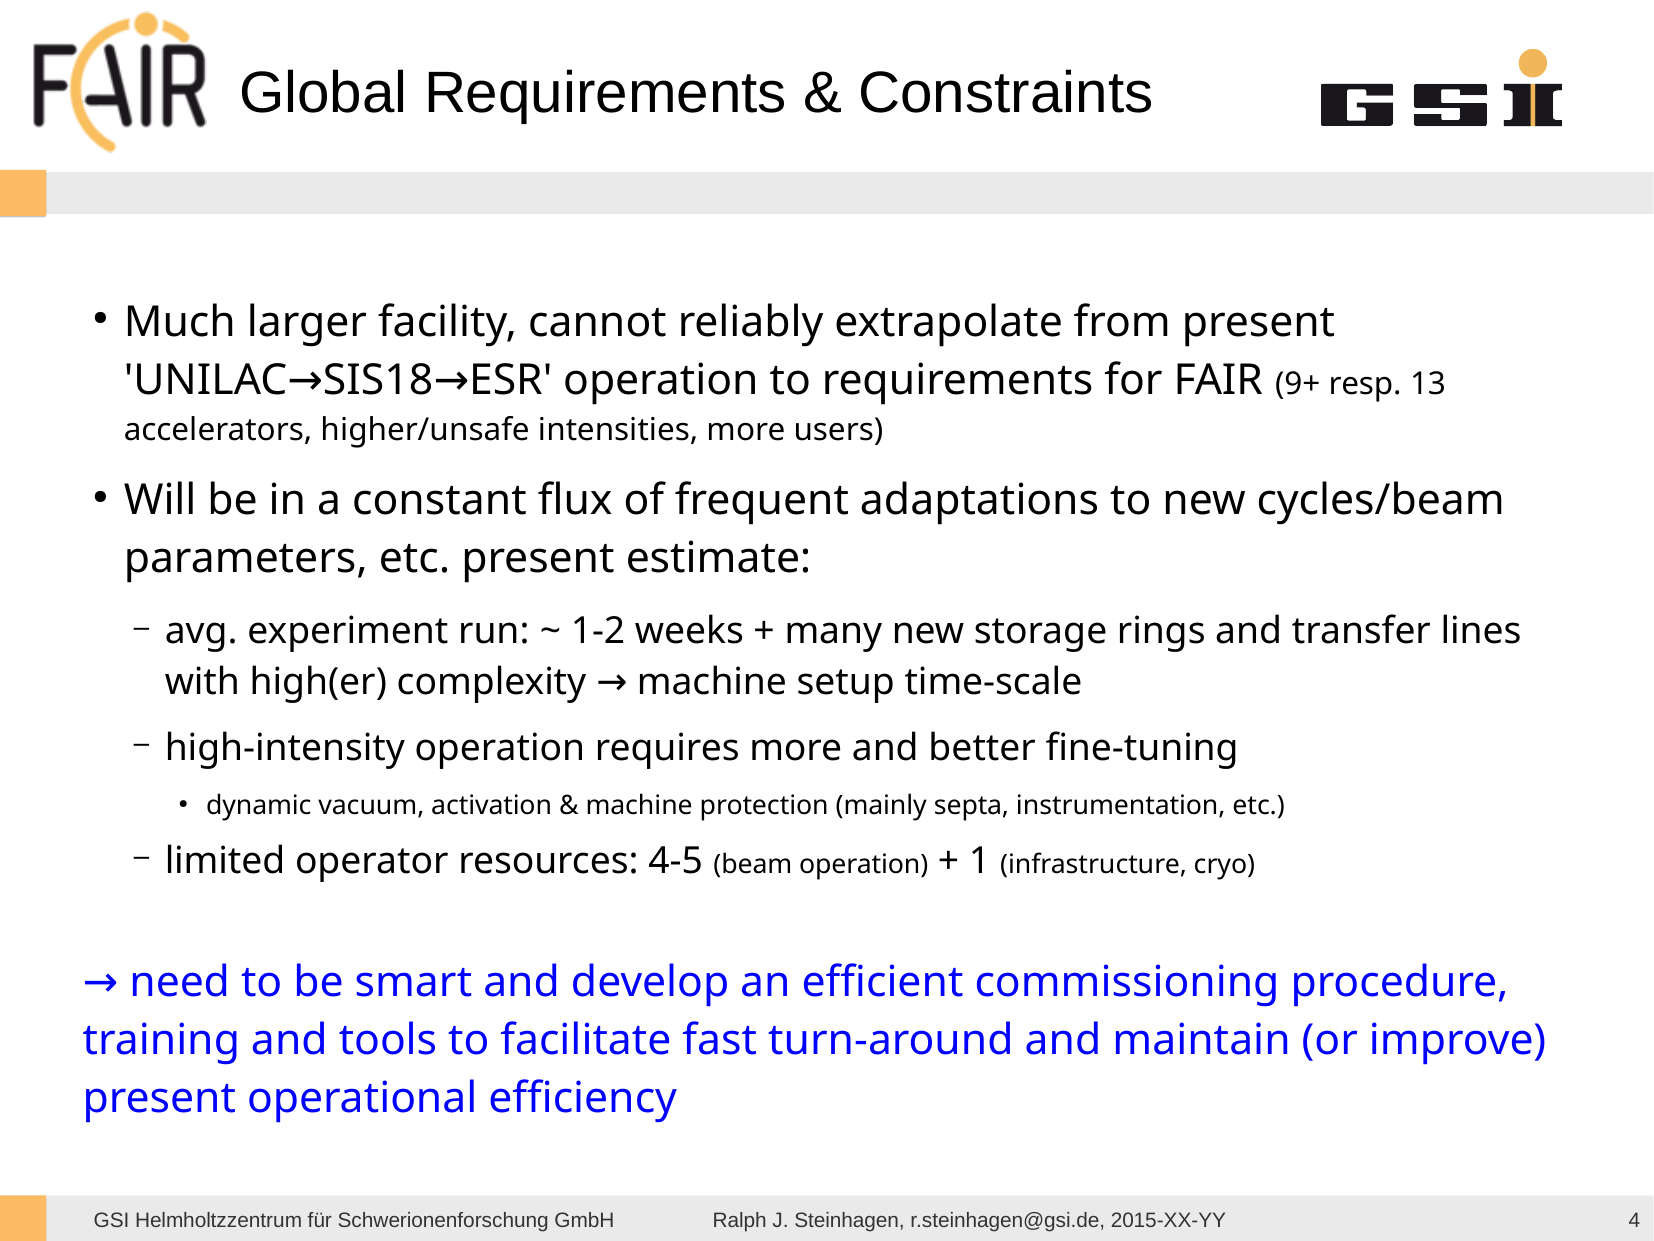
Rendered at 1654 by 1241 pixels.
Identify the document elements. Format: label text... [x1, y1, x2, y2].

title Global Requirements & Constraints [239, 23, 1223, 162]
list Much larger facility, cannot reliably extrapolate from present 'UNILAC→SIS18→ESR' operation to requirements for FAIR (9+ resp. 13 accelerators, higher/unsafe intensities, more users) Will be in a constant flux of frequent adaptations to new cycles/beam parameters, etc. present estimate: avg. experiment run: ~ 1-2 weeks + many new storage rings and transfer lines with high(er) complexity → machine setup time-scale high-intensity operation requires more and better fine-tuning dynamic vacuum, activation & machine protection (mainly septa, instrumentation, etc.) limited operator resources: 4-5 (beam operation) + 1 (infrastructure, cryo) → need to be smart and develop an efficient commissioning procedure, training and tools to facilitate fast turn-around and maintain (or improve) present operational efficiency [82, 290, 1571, 1137]
picture [33, 10, 207, 155]
picture [1319, 46, 1564, 129]
